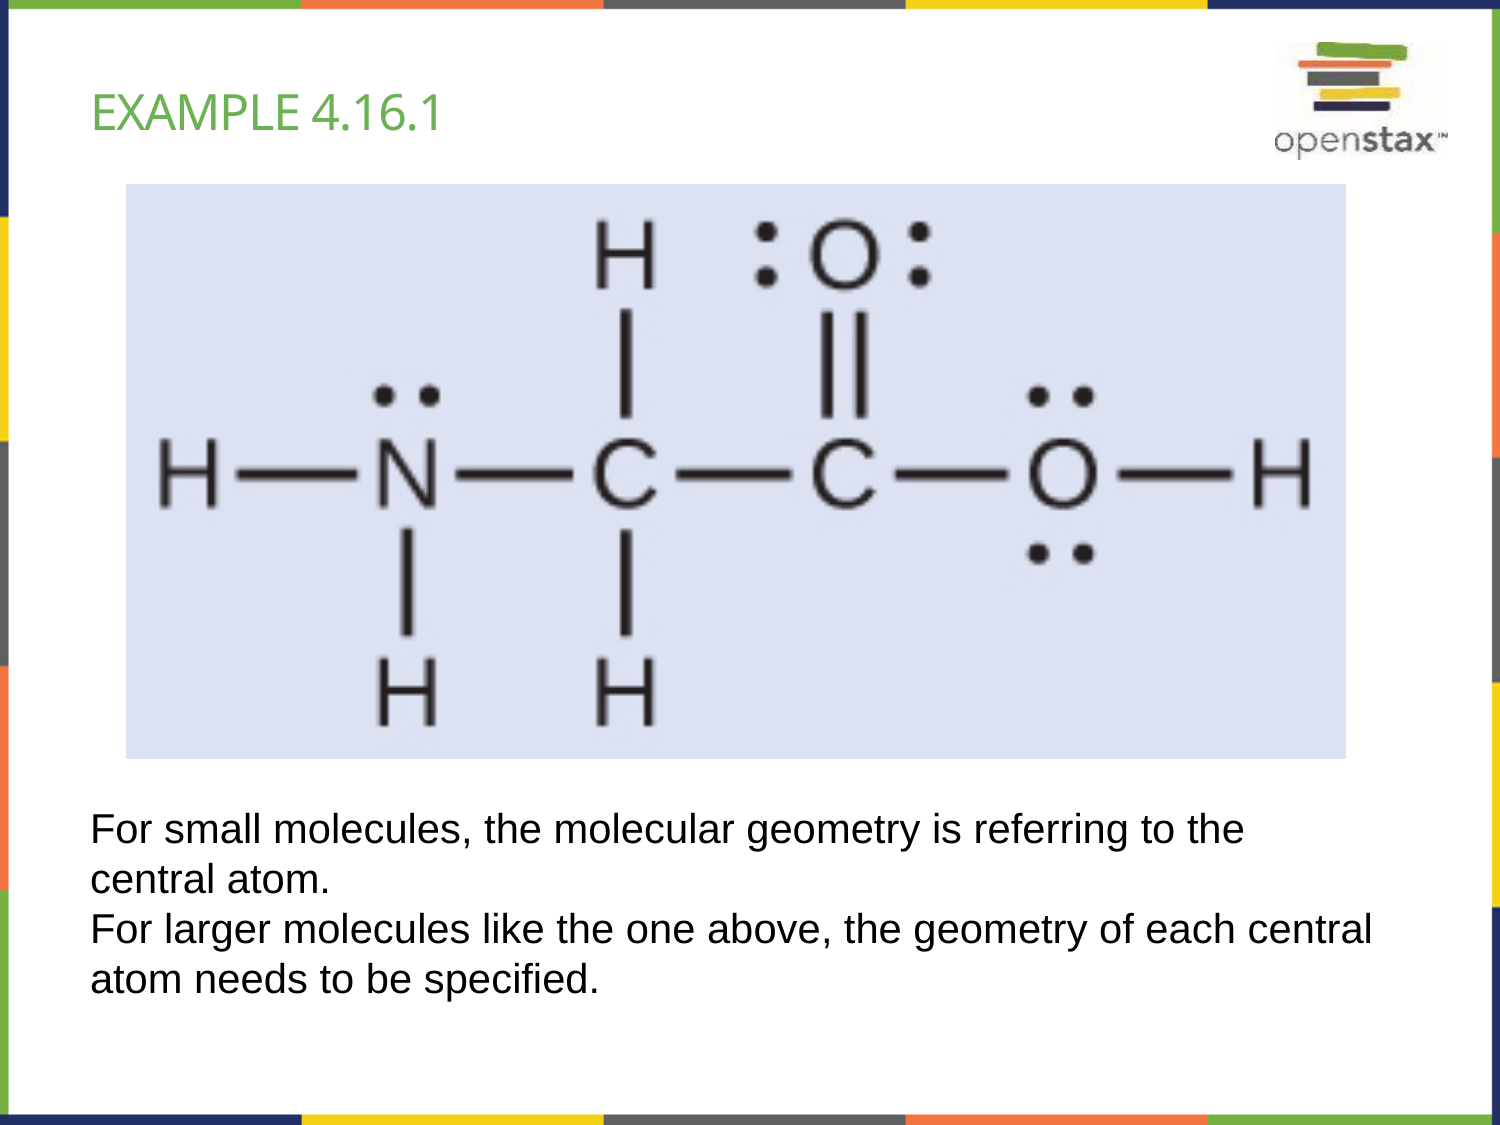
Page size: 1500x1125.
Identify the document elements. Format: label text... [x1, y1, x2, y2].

title Example 4.16.1 [75, 39, 1398, 148]
picture [0, 0, 1500, 1125]
list For small molecules, the molecular geometry is referring to the central atom. For larger molecules like the one above, the geometry of each central atom needs to be specified. [75, 794, 1398, 986]
